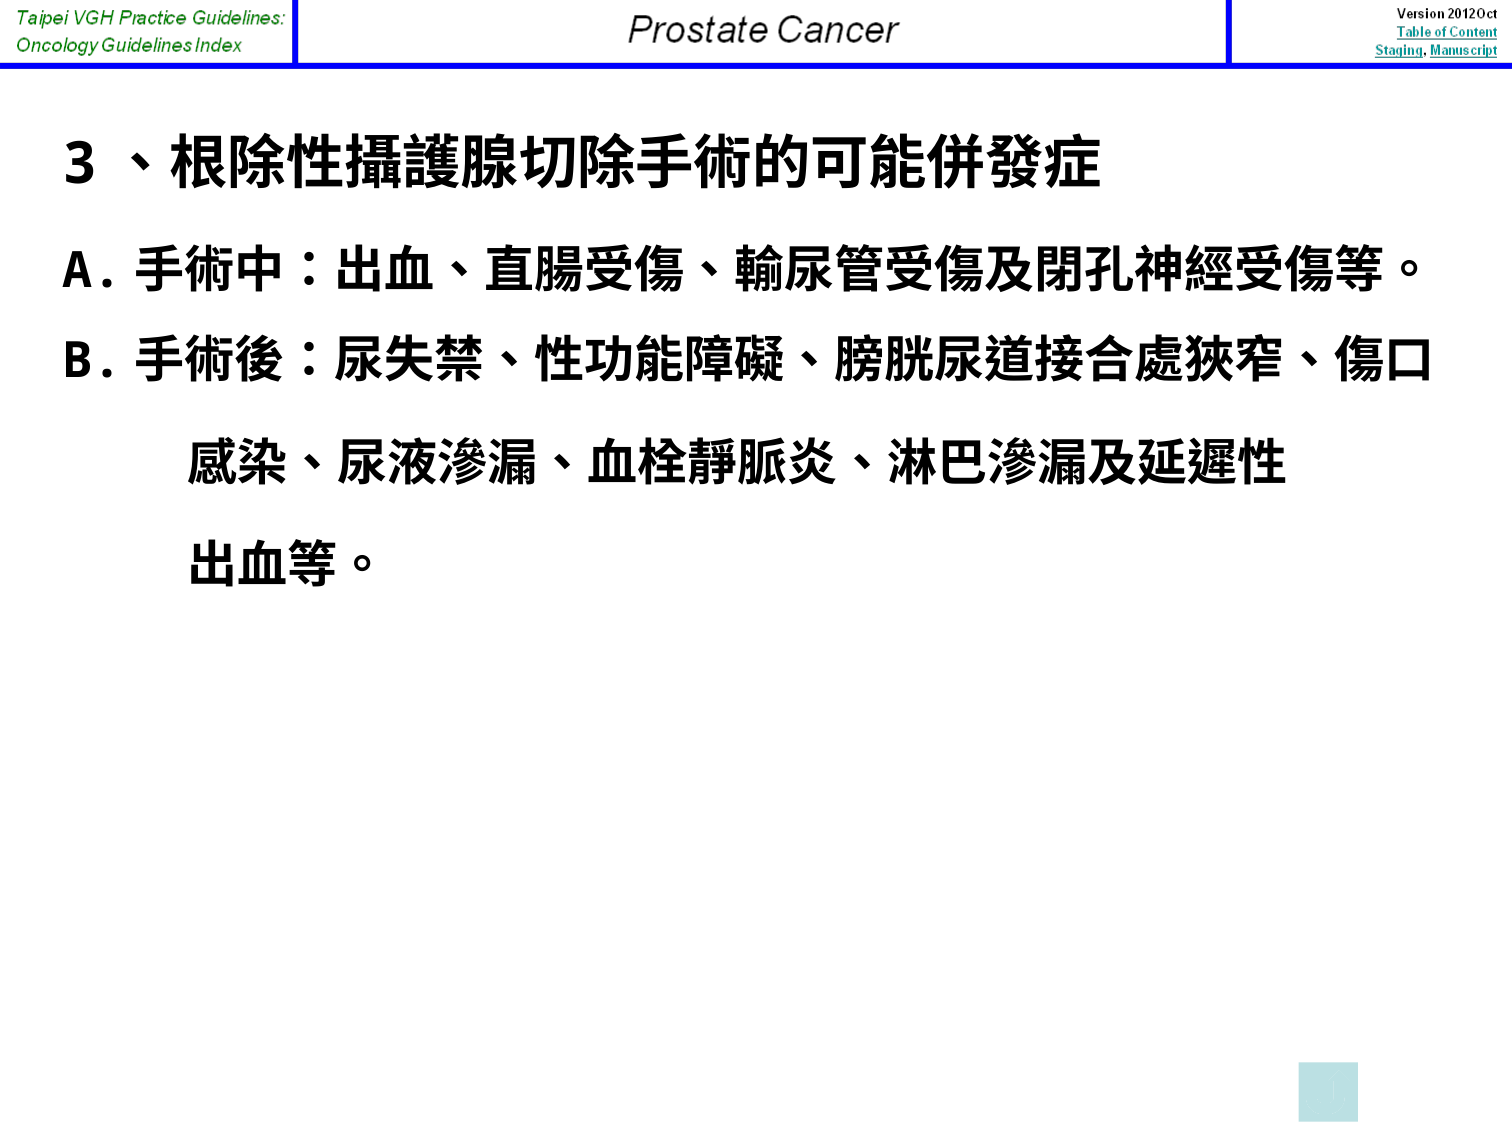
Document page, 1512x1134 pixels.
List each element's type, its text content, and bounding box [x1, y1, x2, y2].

subtitle 3、根除性攝護腺切除手術的可能併發症 A.手術中：出血、直腸受傷、輸尿管受傷及閉孔神經受傷等。 B.手術後：尿失禁、性功能障礙、膀胱尿道接合處狹窄、傷口 感染、尿液滲漏、血栓靜脈炎、淋巴滲漏及延遲性 出血等。 [47, 82, 1477, 603]
